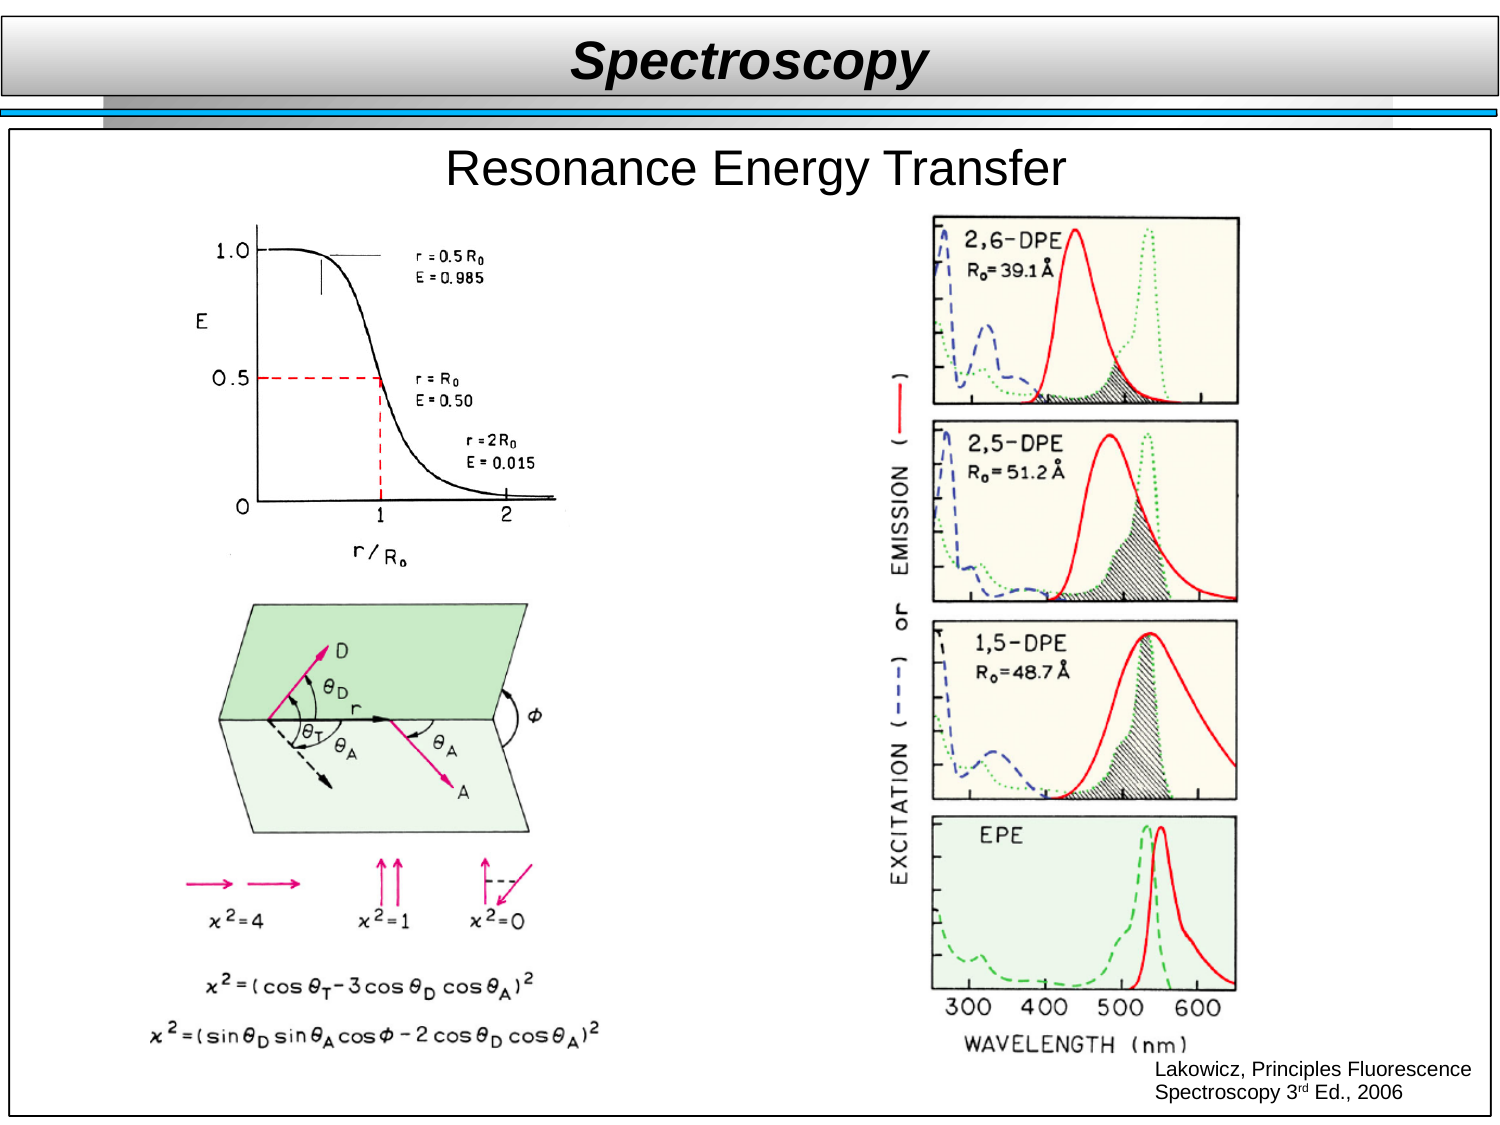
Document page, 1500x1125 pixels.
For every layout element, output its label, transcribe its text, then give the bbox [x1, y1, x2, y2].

title Resonance Energy Transfer [87, 127, 1426, 203]
text_box Lakowicz, Principles Fluorescence Spectroscopy 3rd Ed., 2006 [1140, 1050, 1490, 1113]
picture [150, 599, 607, 1051]
text_box [9, 129, 1491, 1116]
text_box [0, 109, 1497, 117]
picture [195, 224, 571, 567]
picture [890, 211, 1246, 1059]
text_box Spectroscopy [1, 16, 1499, 96]
